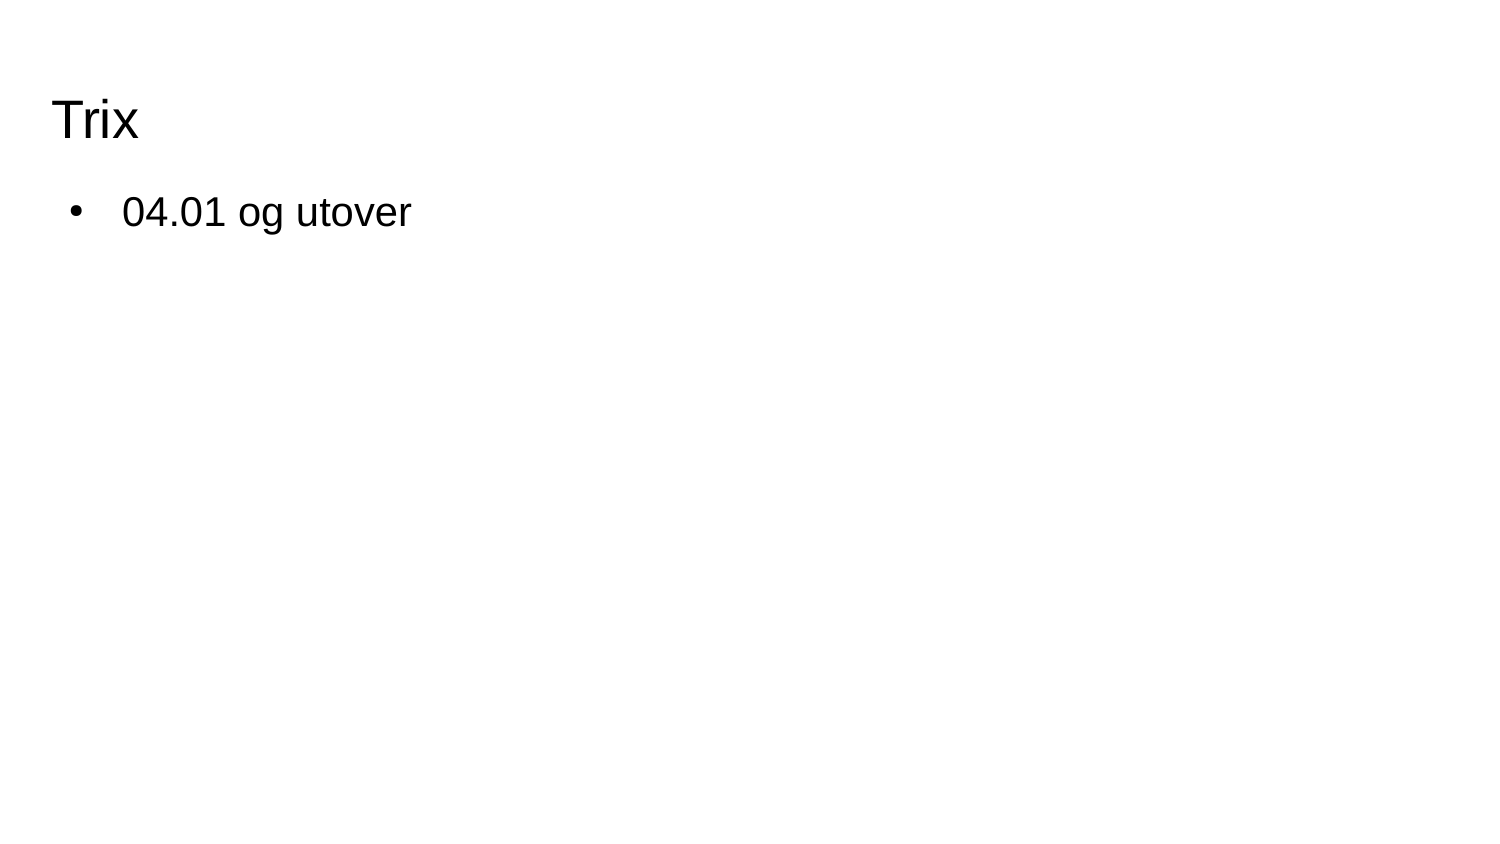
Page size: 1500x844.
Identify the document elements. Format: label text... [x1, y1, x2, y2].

title Trix [51, 72, 1449, 167]
list 04.01 og utover [51, 189, 1449, 750]
